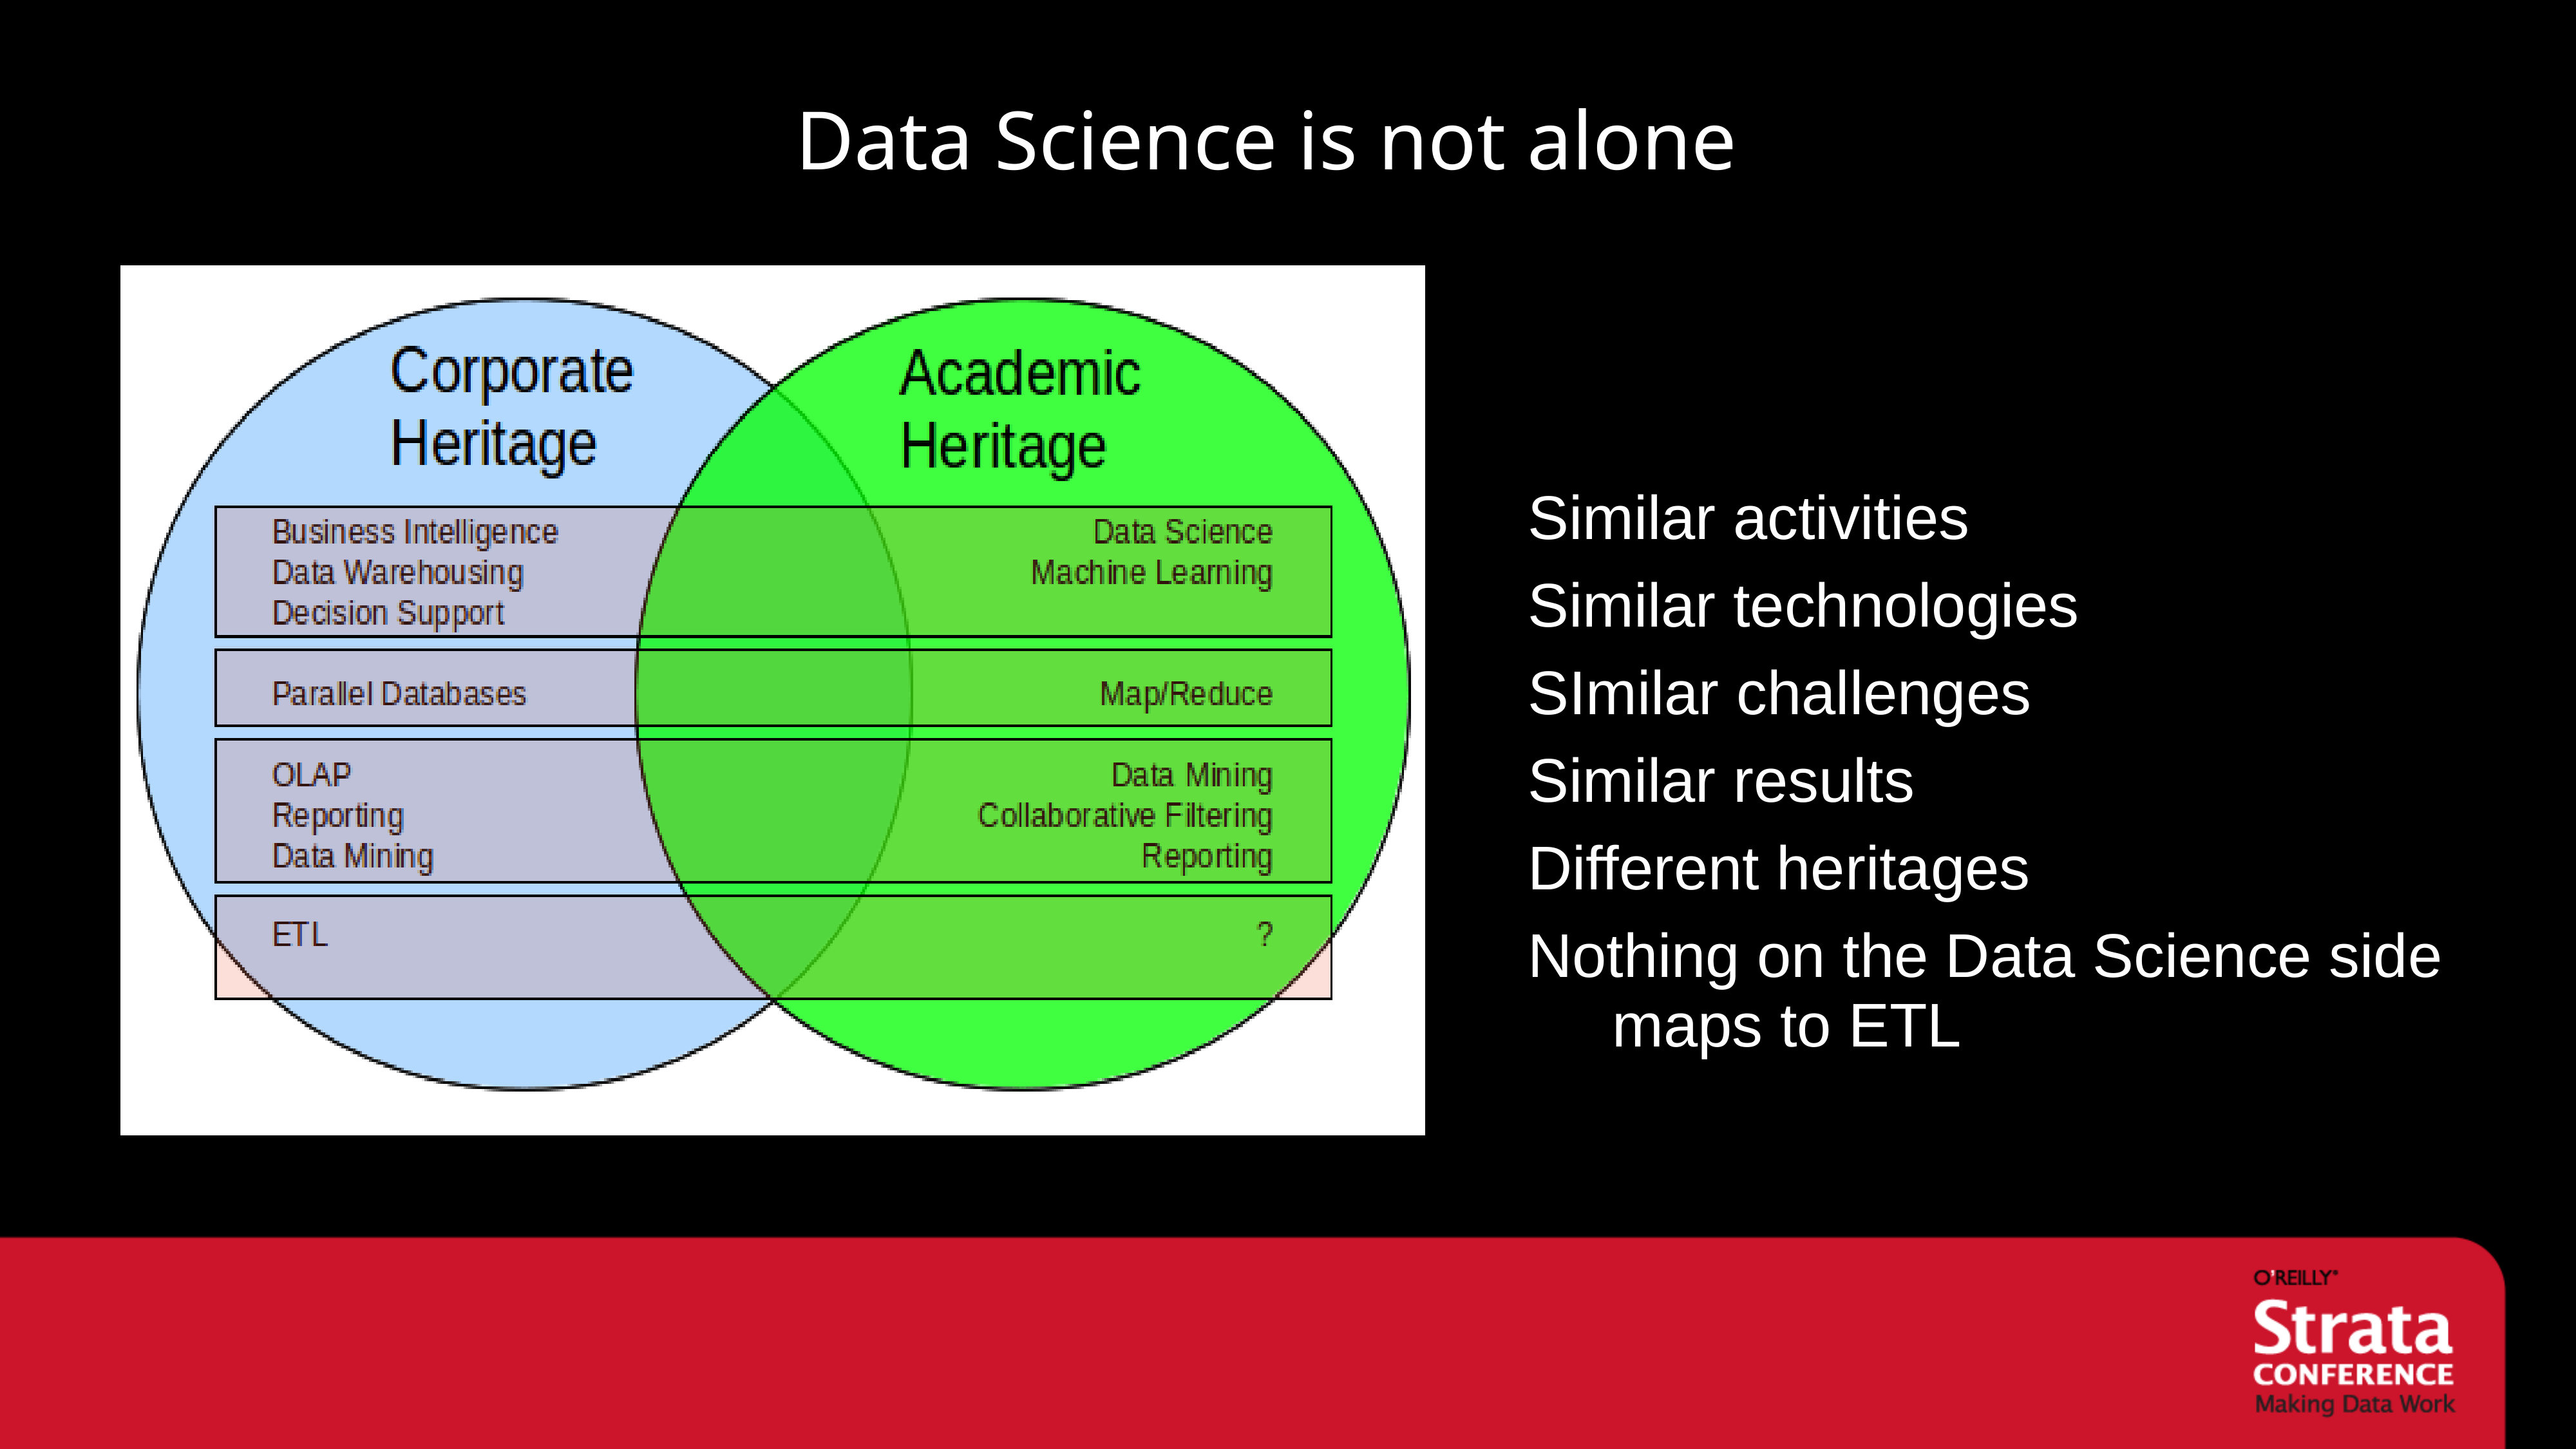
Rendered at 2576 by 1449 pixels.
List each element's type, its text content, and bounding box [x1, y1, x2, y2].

list Similar activities Similar technologies SImilar challenges Similar results Different heritages Nothing on the Data Science side maps to ETL [1499, 214, 2576, 1184]
title [98, 0, 2469, 193]
text_box Data Science is not alone [786, 79, 1860, 193]
picture [0, 0, 2576, 1449]
list [98, 191, 1255, 1170]
